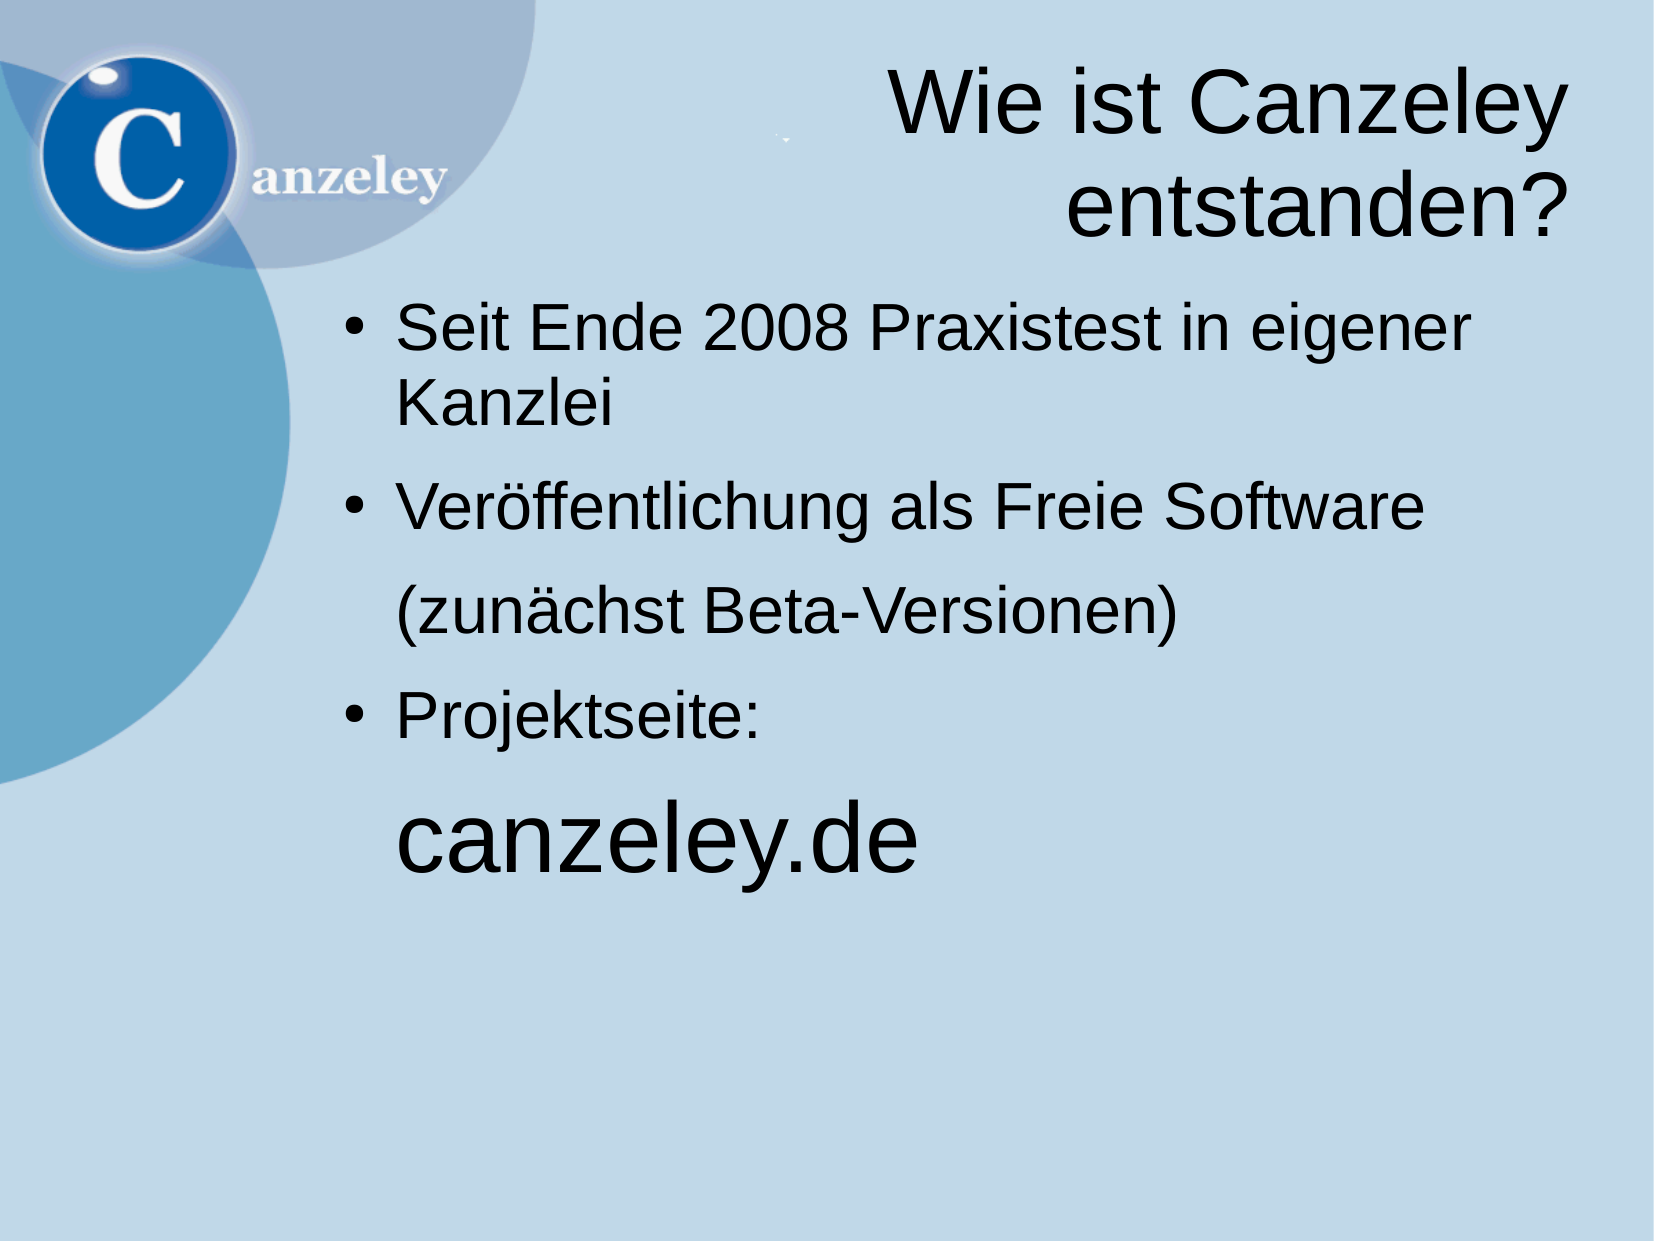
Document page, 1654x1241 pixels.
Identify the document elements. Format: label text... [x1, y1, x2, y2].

picture [0, 0, 1654, 1241]
list Seit Ende 2008 Praxistest in eigener Kanzlei Veröffentlichung als Freie Software (zunächst Beta-Versionen) Projektseite: canzeley.de [324, 290, 1571, 1094]
title Wie ist Canzeley entstanden? [82, 50, 1571, 256]
